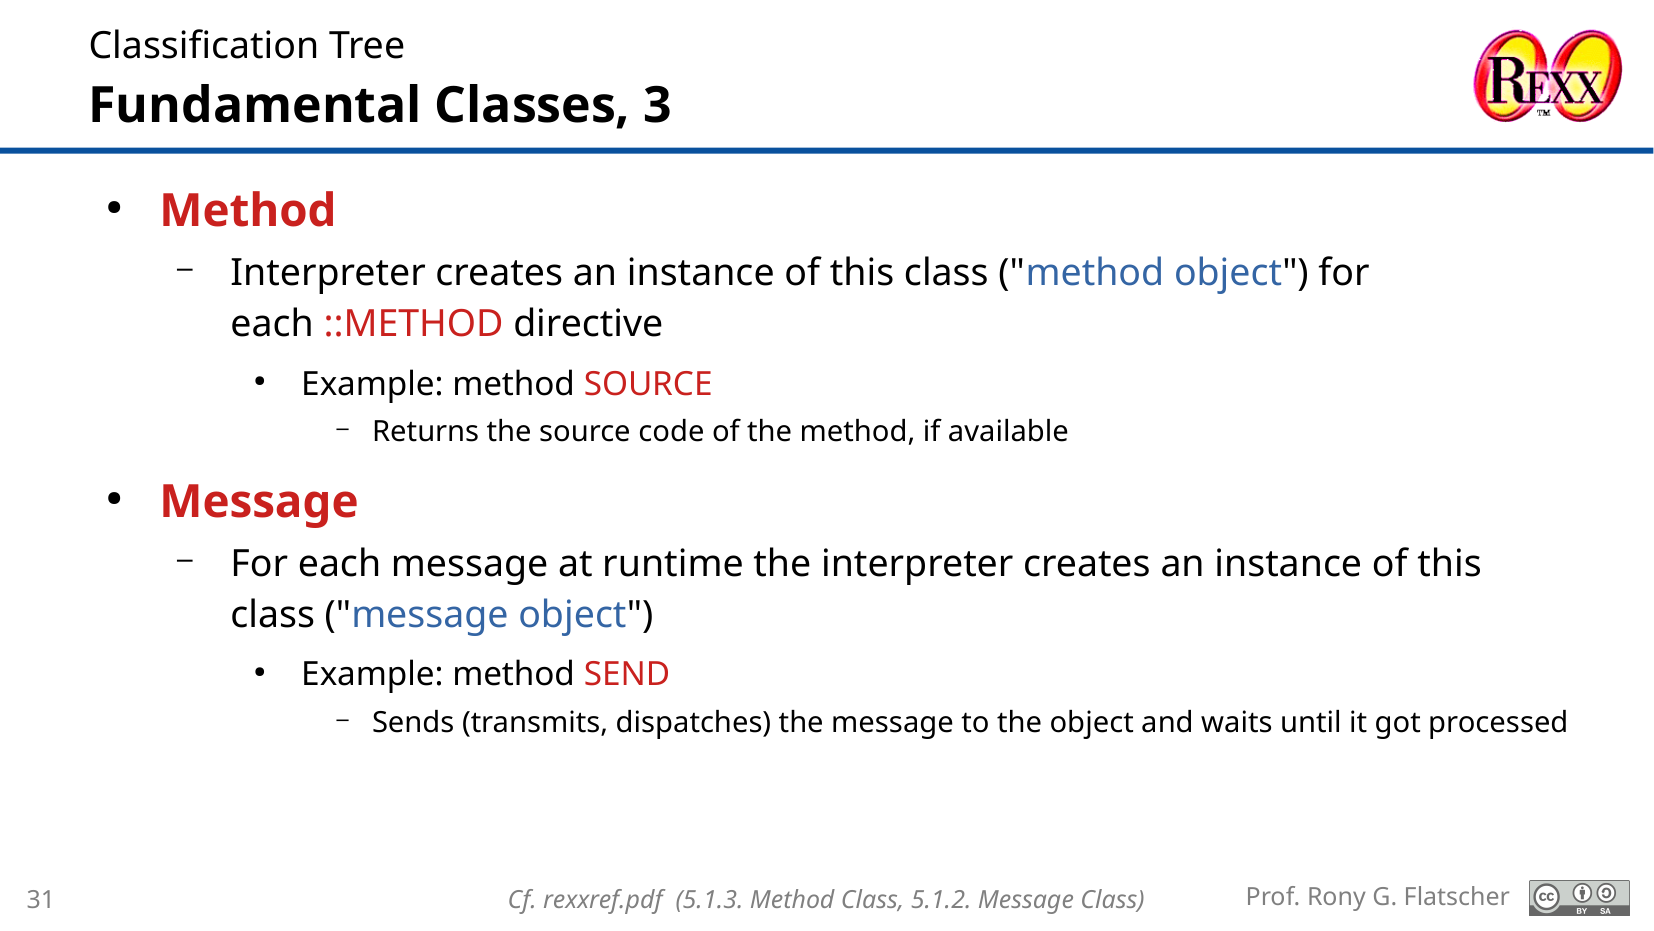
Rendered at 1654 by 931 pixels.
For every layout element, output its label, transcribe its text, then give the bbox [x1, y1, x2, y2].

title Classification Tree [29, 0, 1654, 59]
text_box Cf. rexxref.pdf (5.1.3. Method Class, 5.1.2. Message Class) [0, 874, 1654, 922]
list Method Interpreter creates an instance of this class ("method object") for each ::METHOD directive Example: method SOURCE Returns the source code of the method, if available Message For each message at runtime the interpreter creates an instance of this class ("message object") Example: method SEND Sends (transmits, dispatches) the message to the object and waits until it got processed [88, 177, 1577, 857]
title Fundamental Classes, 3 [29, 59, 1654, 148]
